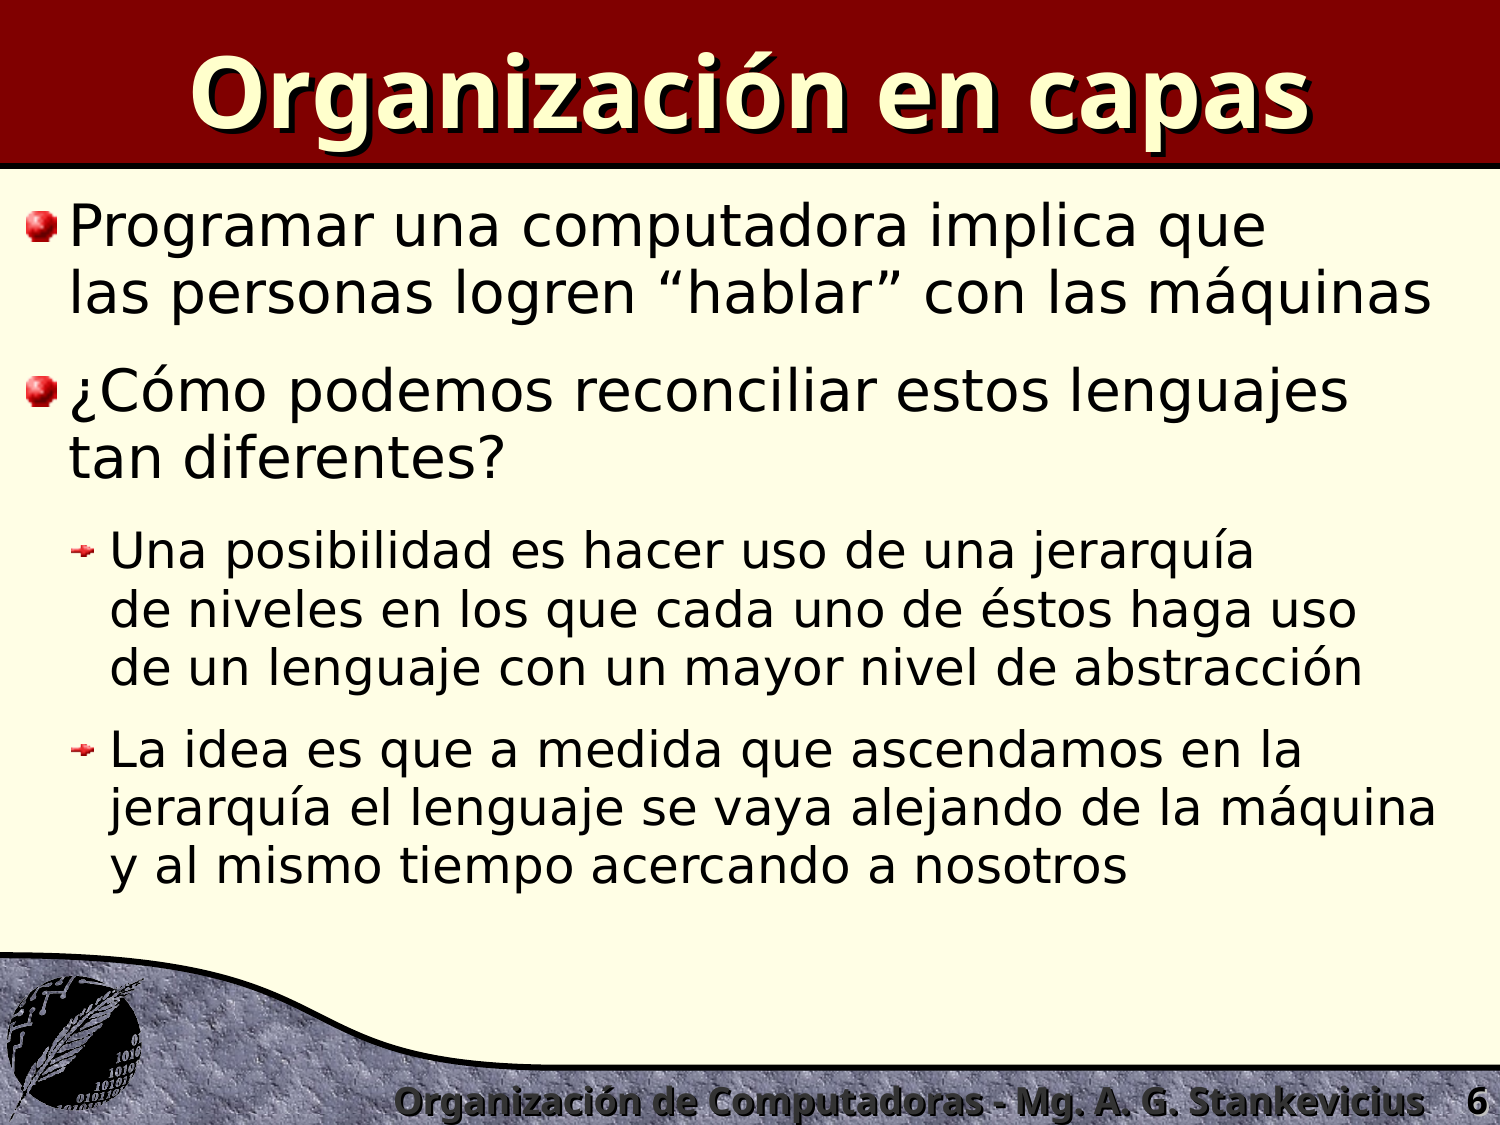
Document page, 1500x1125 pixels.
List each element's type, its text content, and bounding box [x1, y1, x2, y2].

list Programar una computadora implica que las personas logren “hablar” con las máquinas ¿Cómo podemos reconciliar estos lenguajes tan diferentes? Una posibilidad es hacer uso de una jerarquía de niveles en los que cada uno de éstos haga uso de un lenguaje con un mayor nivel de abstracción La idea es que a medida que ascendamos en la jerarquía el lenguaje se vaya alejando de la máquina y al mismo tiempo acercando a nosotros [11, 192, 1486, 957]
picture [1058, 1100, 1065, 1110]
picture [0, 959, 1500, 1125]
picture [802, 1100, 806, 1110]
picture [448, 1100, 455, 1110]
title Organización en capas [15, 5, 1485, 160]
